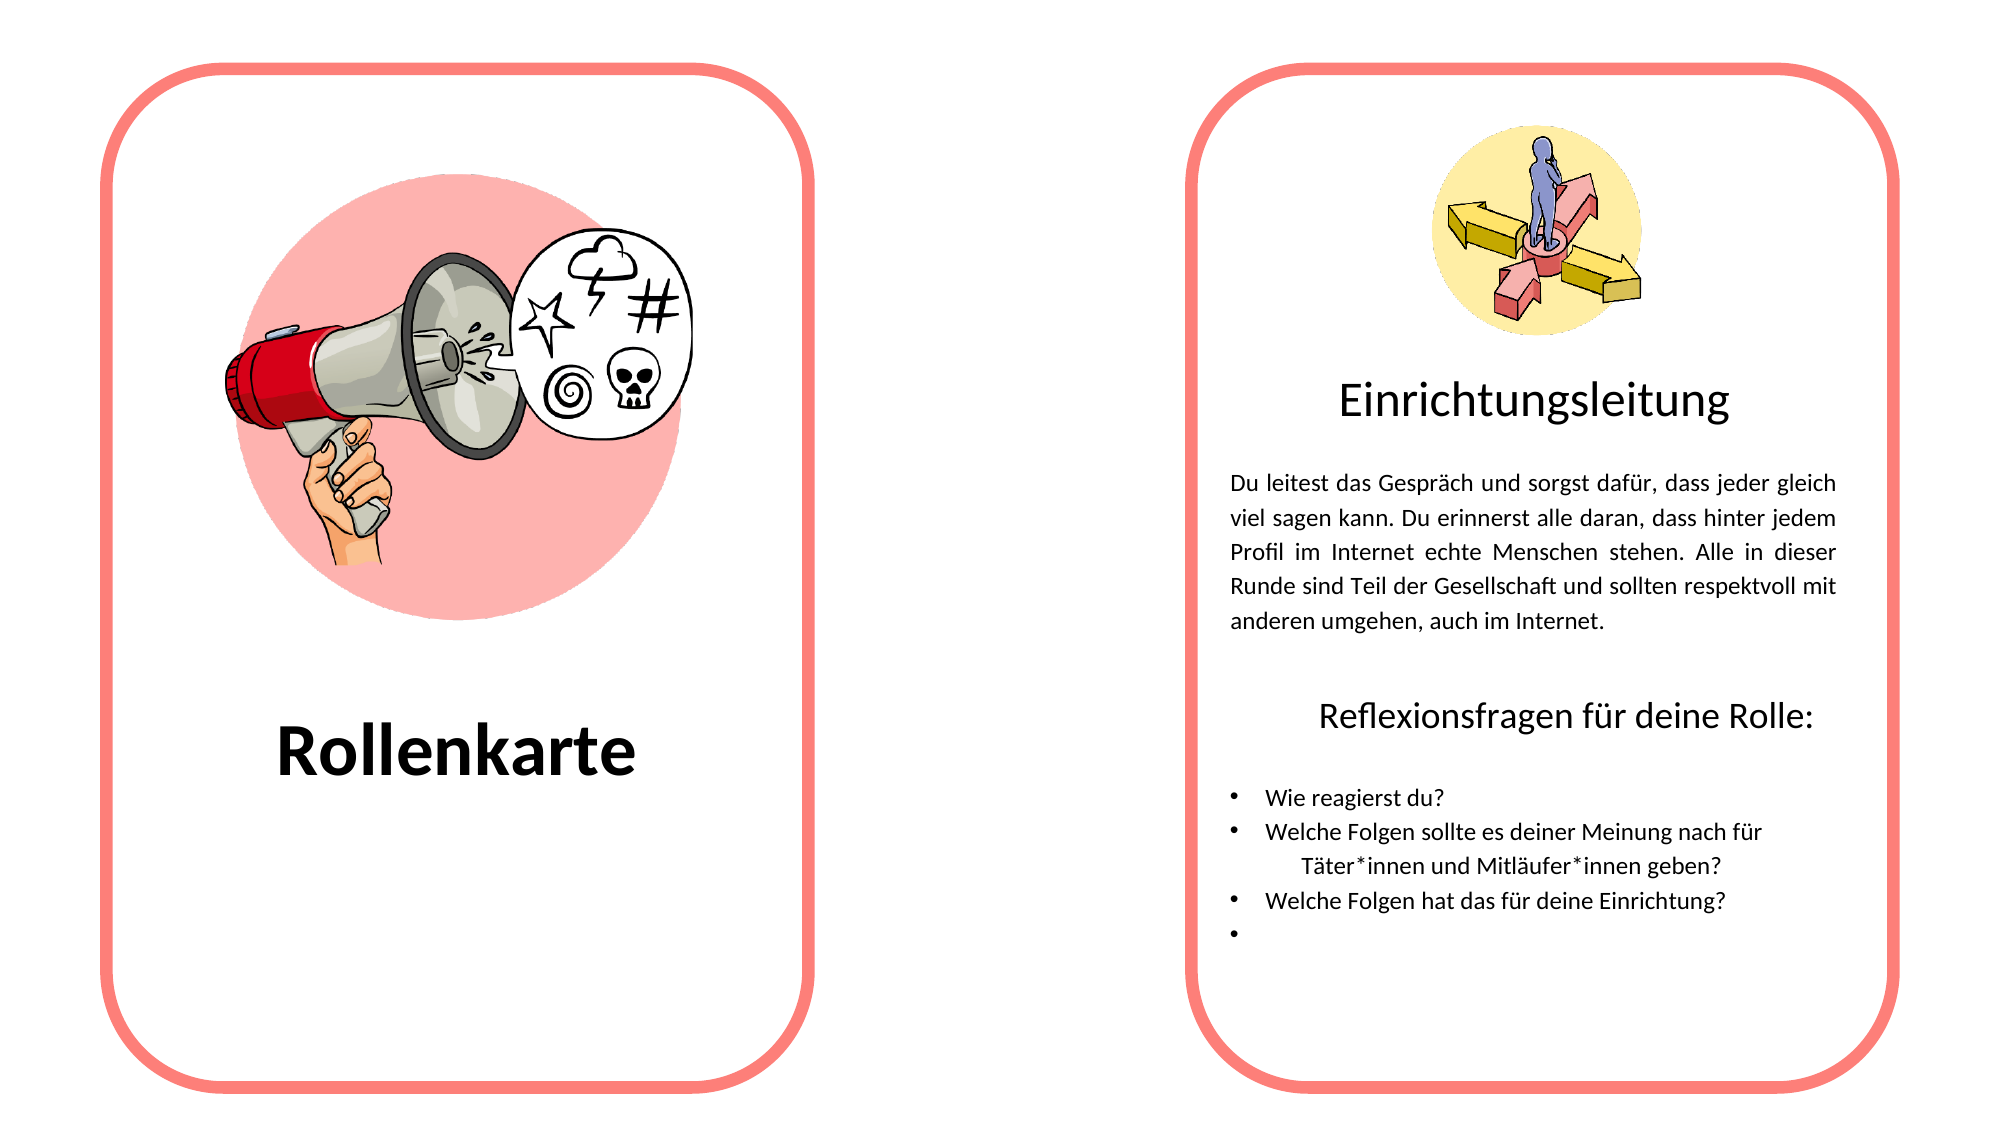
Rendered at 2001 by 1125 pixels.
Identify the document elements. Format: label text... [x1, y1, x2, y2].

text_box Du leitest das Gespräch und sorgst dafür, dass jeder gleich viel sagen kann. Du erinnerst alle daran, dass hinter jedem Profil im Internet echte Menschen stehen. Alle in dieser Runde sind Teil der Gesellschaft und sollten respektvoll mit anderen umgehen, auch im Internet. [1215, 454, 1874, 712]
text_box Einrichtungsleitung [1236, 358, 1833, 435]
text_box Wie reagierst du? Welche Folgen sollte es deiner Meinung nach für Täter*innen und Mitläufer*innen geben? Welche Folgen hat das für deine Einrichtung? [1214, 769, 1869, 957]
text_box Rollenkarte [159, 693, 756, 799]
picture [1412, 118, 1676, 339]
picture [176, 162, 739, 631]
text_box Reflexionsfragen für deine Rolle: [1304, 683, 1833, 745]
